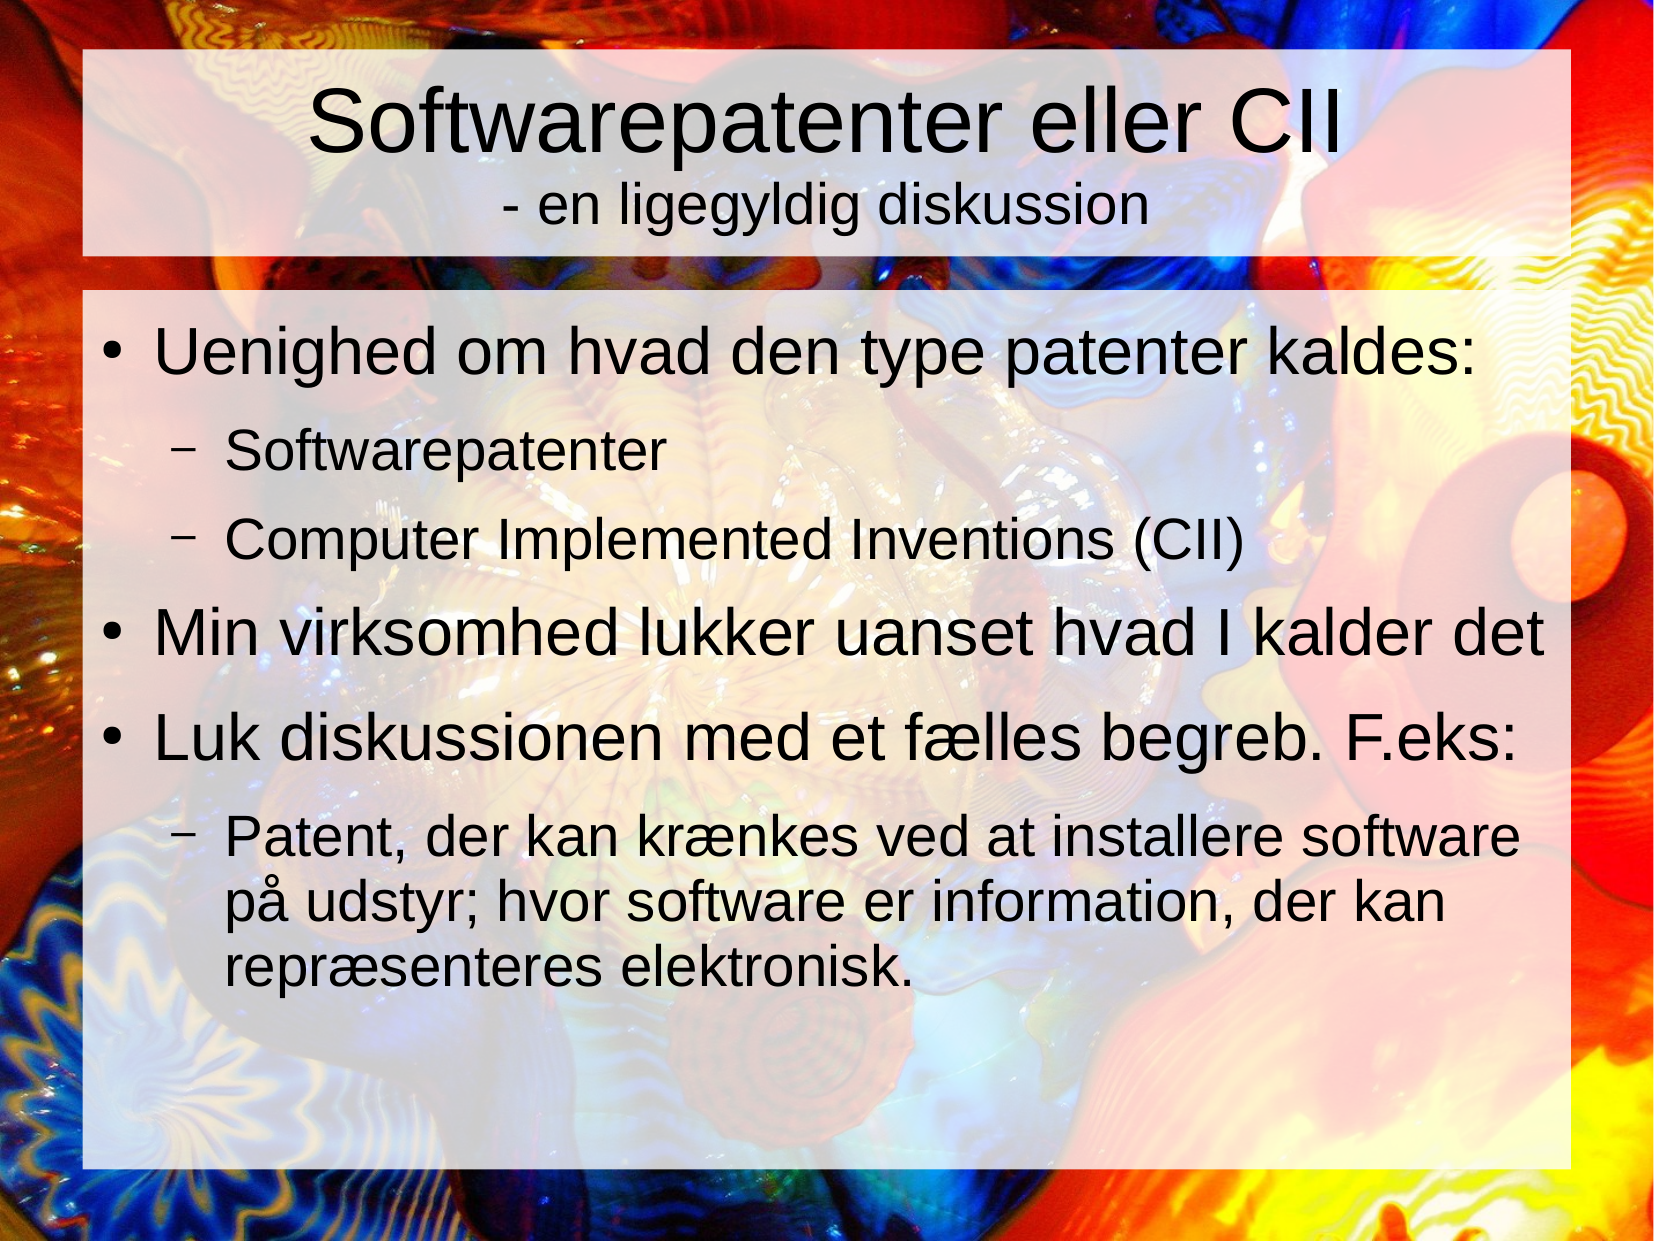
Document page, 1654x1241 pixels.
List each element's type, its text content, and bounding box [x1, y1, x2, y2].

title Softwarepatenter eller CII - en ligegyldig diskussion [82, 49, 1571, 257]
picture [0, 0, 1654, 1241]
list Uenighed om hvad den type patenter kaldes: Softwarepatenter Computer Implemented Inventions (CII) Min virksomhed lukker uanset hvad I kalder det Luk diskussionen med et fælles begreb. F.eks: Patent, der kan krænkes ved at installere software på udstyr; hvor software er information, der kan repræsenteres elektronisk. [82, 290, 1571, 1170]
